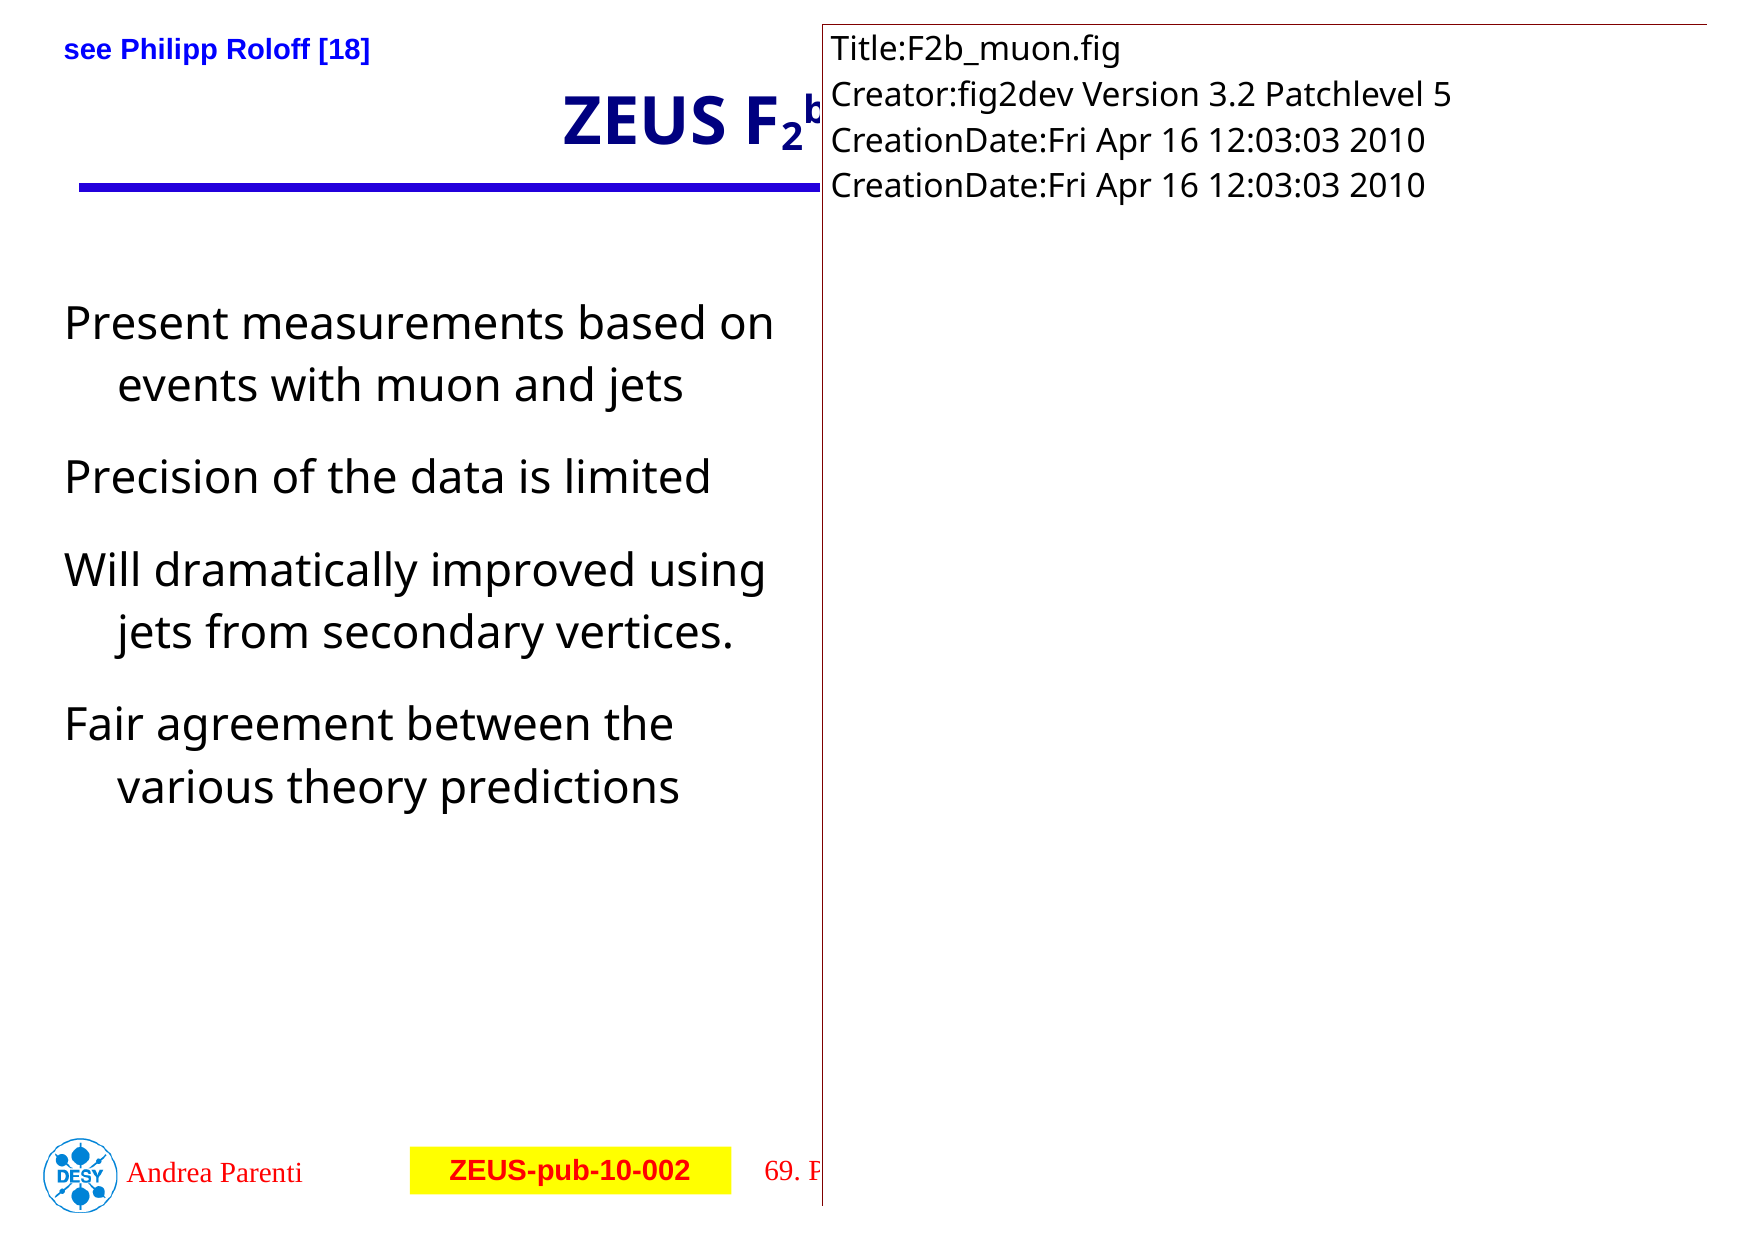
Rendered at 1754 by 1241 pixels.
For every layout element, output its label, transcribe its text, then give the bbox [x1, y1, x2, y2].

text_box see Philipp Roloff [18] [48, 25, 462, 73]
title ZEUS F2b [87, 49, 819, 188]
picture [819, 22, 1707, 1206]
picture [42, 1138, 118, 1213]
text_box ZEUS-pub-10-002 [409, 1146, 732, 1195]
list Present measurements based on events with muon and jets Precision of the data is limited Will dramatically improved using jets from secondary vertices. Fair agreement between the various theory predictions [46, 290, 817, 1095]
